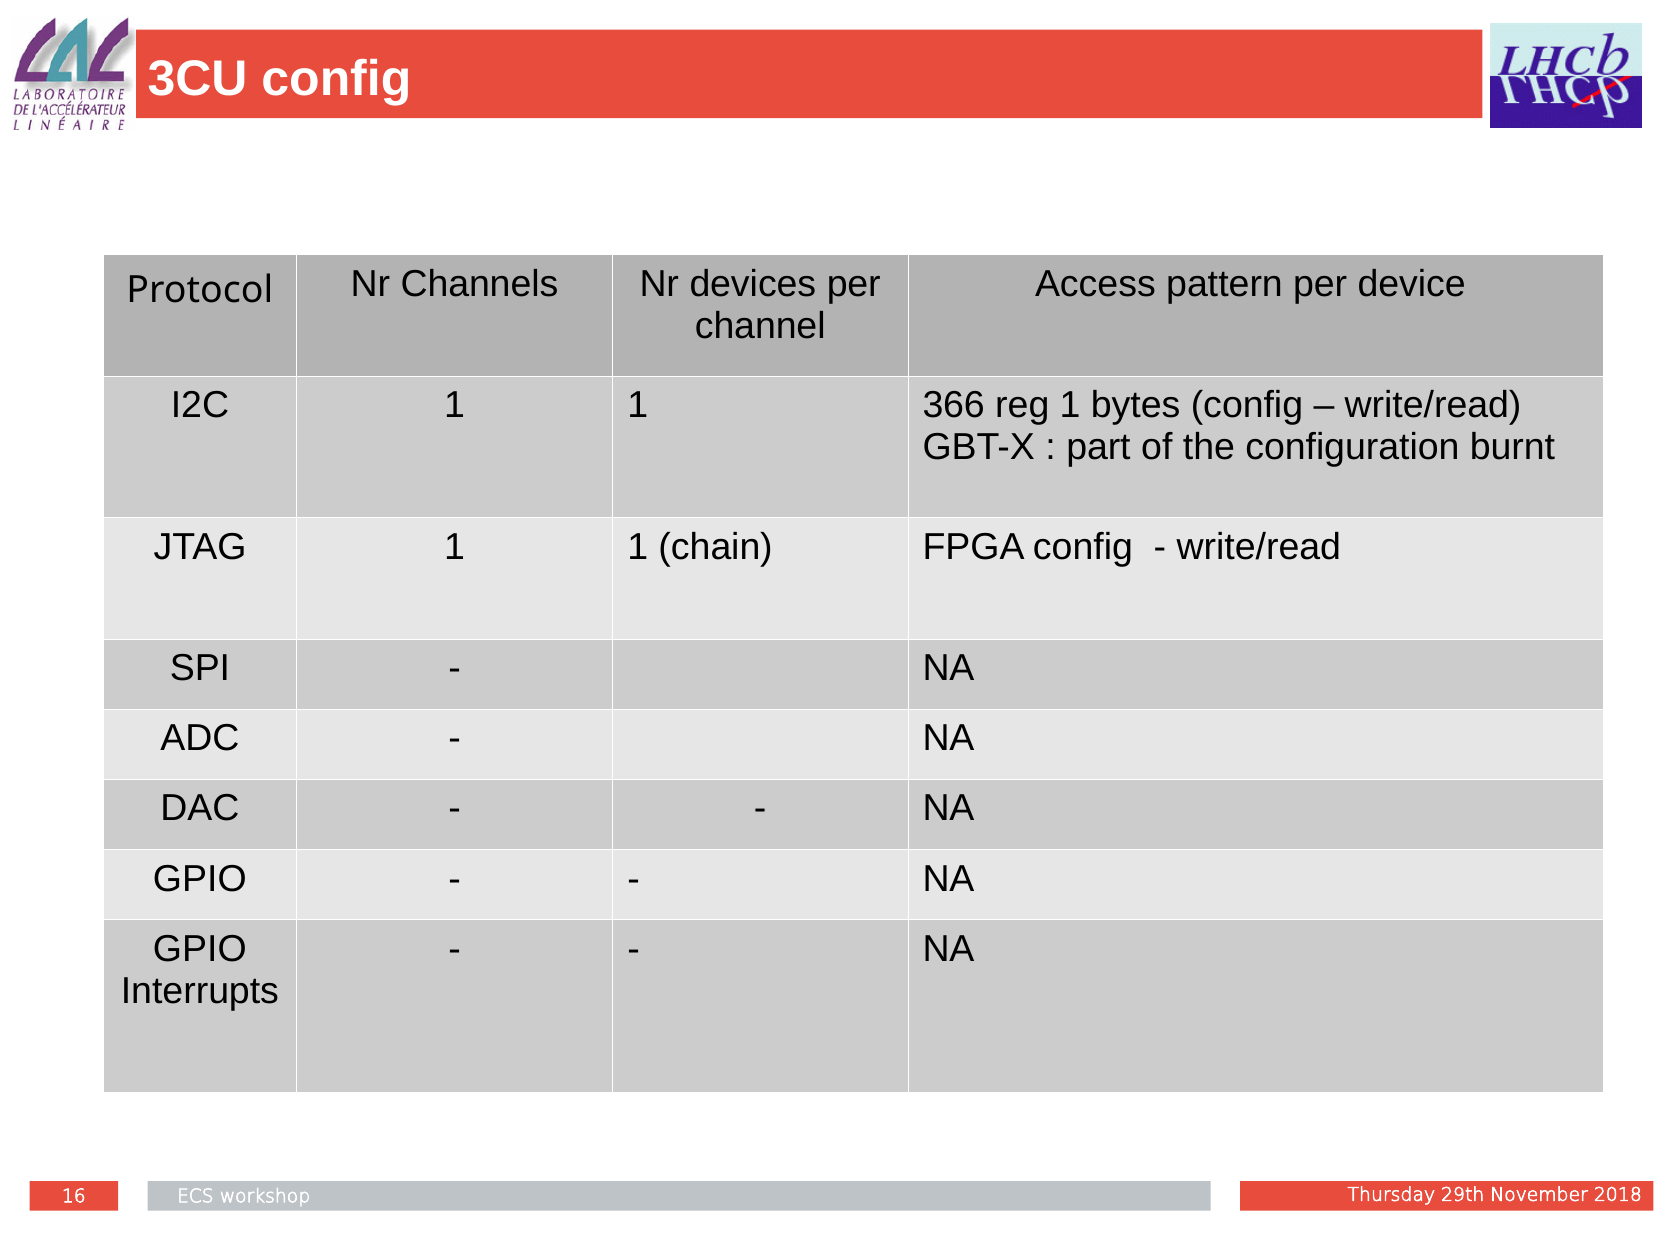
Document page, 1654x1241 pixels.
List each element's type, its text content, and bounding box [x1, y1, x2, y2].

table_cell - [613, 850, 908, 919]
table_cell - [297, 920, 612, 1092]
table_cell 366 reg 1 bytes (config – write/read) GBT-X : part of the configuration burnt [909, 377, 1603, 517]
table_cell [613, 640, 908, 709]
table_cell - [297, 640, 612, 709]
table_cell 1 [613, 377, 908, 517]
table_cell 1 (chain) [613, 518, 908, 639]
title 3CU config [147, 29, 1483, 107]
table_cell - [613, 780, 908, 849]
table_header Nr devices per channel [613, 255, 908, 376]
table_header Protocol [104, 255, 296, 376]
table_cell NA [909, 710, 1603, 779]
table_cell [613, 710, 908, 779]
table_cell 1 [297, 518, 612, 639]
picture [12, 15, 136, 130]
table_cell 1 [297, 377, 612, 517]
table_cell ADC [104, 710, 296, 779]
table_header Nr Channels [297, 255, 612, 376]
table_cell FPGA config - write/read [909, 518, 1603, 639]
table_cell NA [909, 920, 1603, 1092]
table_cell - [613, 920, 908, 1092]
table_cell GPIO Interrupts [104, 920, 296, 1092]
table_cell SPI [104, 640, 296, 709]
table_cell NA [909, 780, 1603, 849]
table_header Access pattern per device [909, 255, 1603, 376]
table_cell - [297, 850, 612, 919]
table_cell NA [909, 640, 1603, 709]
table_cell GPIO [104, 850, 296, 919]
table_cell - [297, 780, 612, 849]
table_cell NA [909, 850, 1603, 919]
table_cell JTAG [104, 518, 296, 639]
table_cell I2C [104, 377, 296, 517]
picture [1490, 23, 1642, 128]
table_cell DAC [104, 780, 296, 849]
table_cell - [297, 710, 612, 779]
